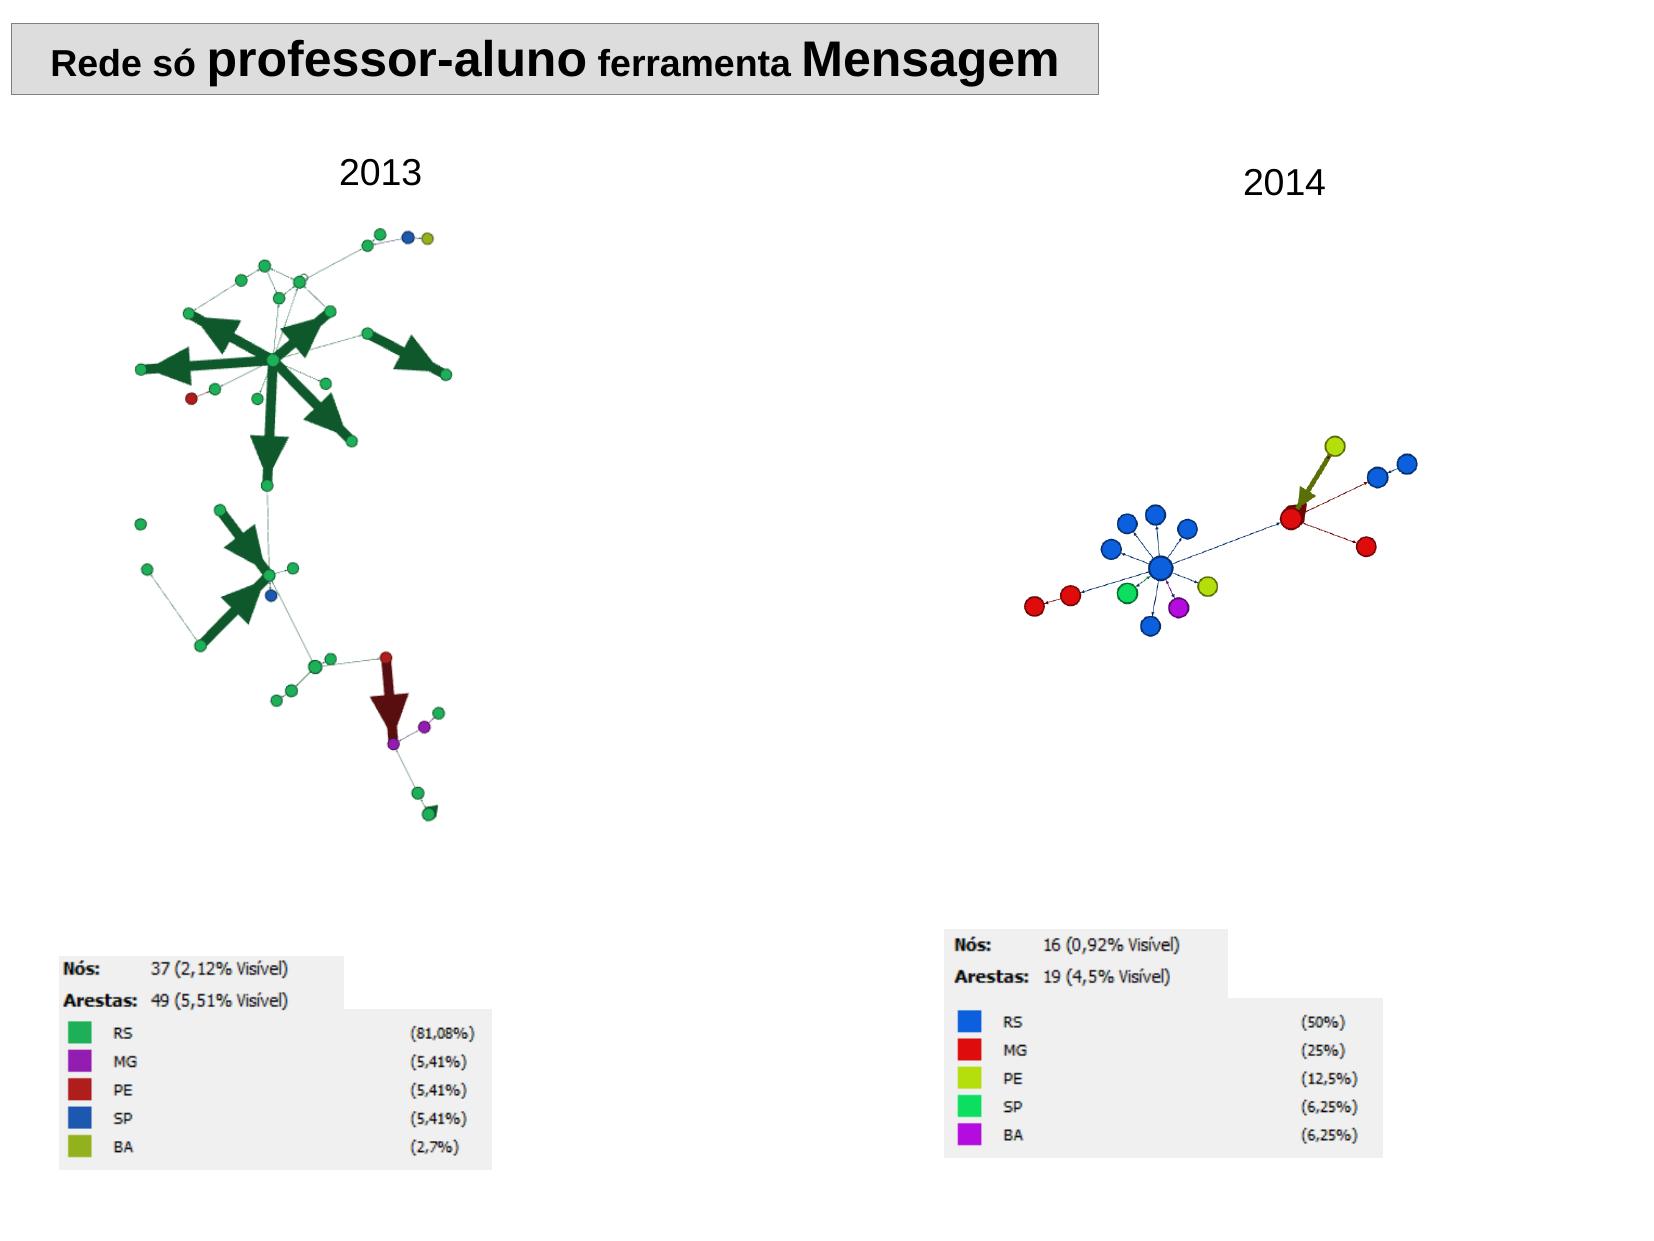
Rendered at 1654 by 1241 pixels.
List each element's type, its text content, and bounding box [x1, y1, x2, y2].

text_box 2014 [1228, 153, 1341, 211]
text_box Rede só professor-aluno ferramenta Mensagem [11, 23, 1099, 95]
picture [59, 956, 492, 1170]
text_box 2013 [324, 143, 438, 199]
picture [944, 929, 1383, 1158]
picture [1003, 413, 1442, 650]
picture [82, 199, 491, 839]
